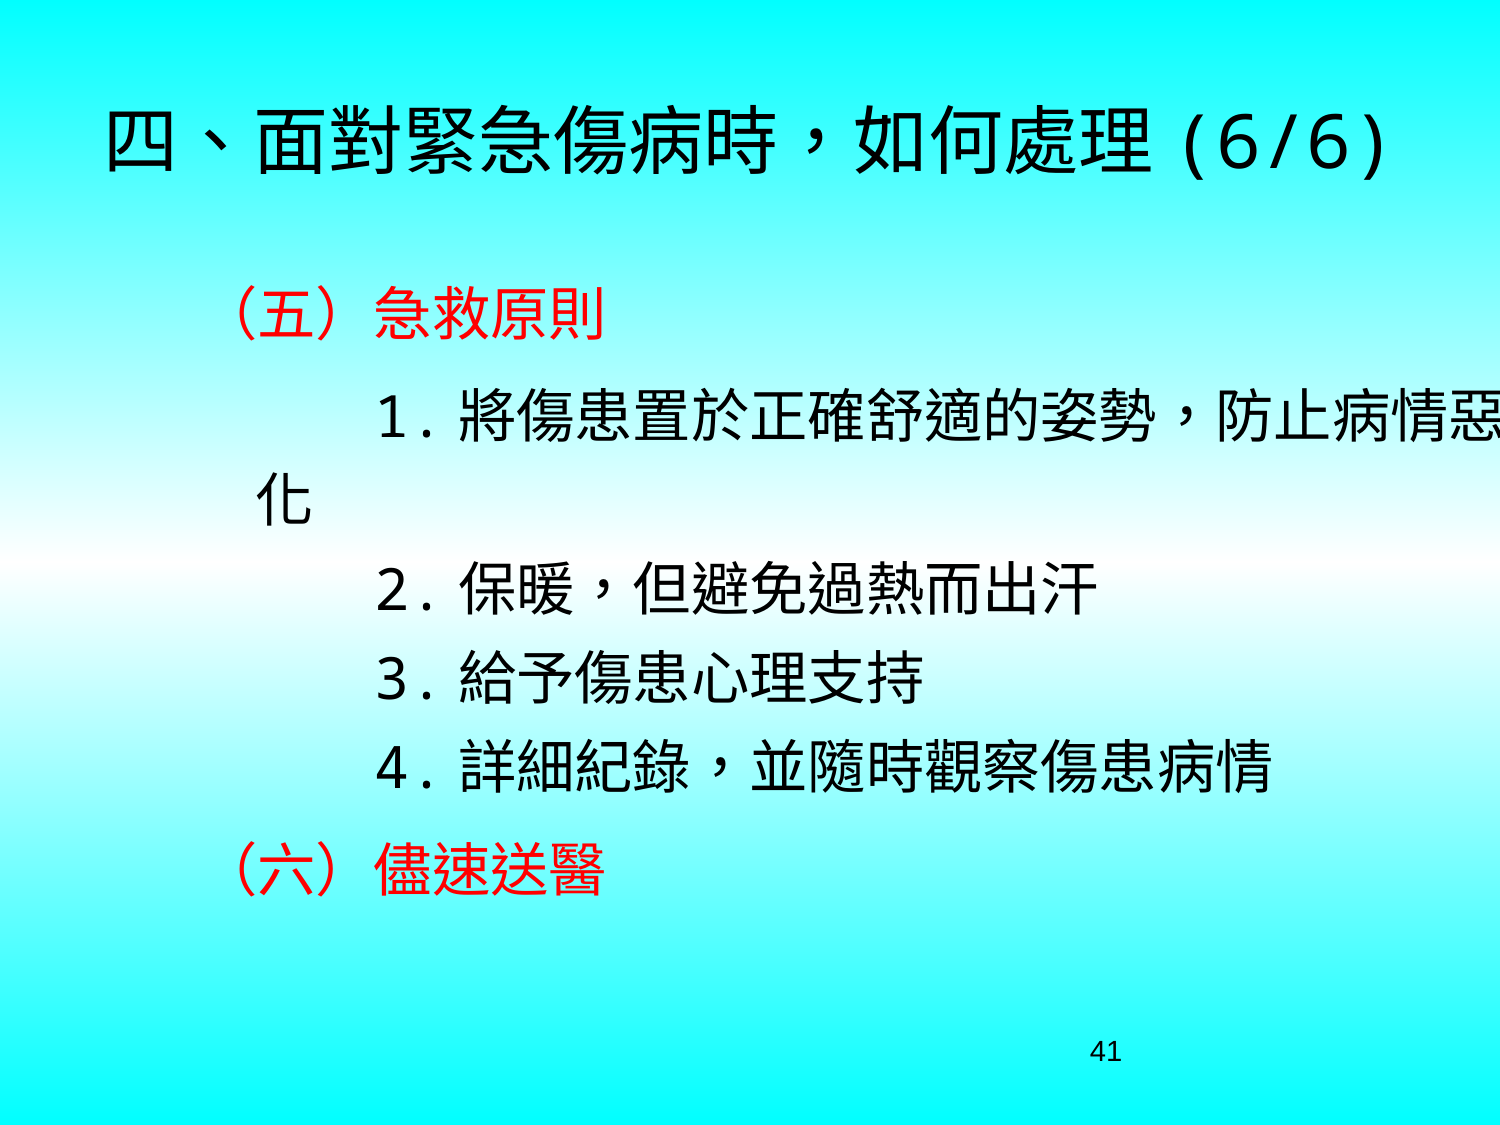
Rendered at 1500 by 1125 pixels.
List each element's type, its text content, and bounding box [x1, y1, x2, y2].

list （五）急救原則 1.將傷患置於正確舒適的姿勢，防止病情惡化 2.保暖，但避免過熱而出汗 3.給予傷患心理支持 4.詳細紀錄，並隨時觀察傷患病情 （六）儘速送醫 [128, 255, 1500, 999]
text_box [1074, 1024, 1426, 1103]
title 四、面對緊急傷病時，如何處理(6/6) [75, 45, 1426, 233]
